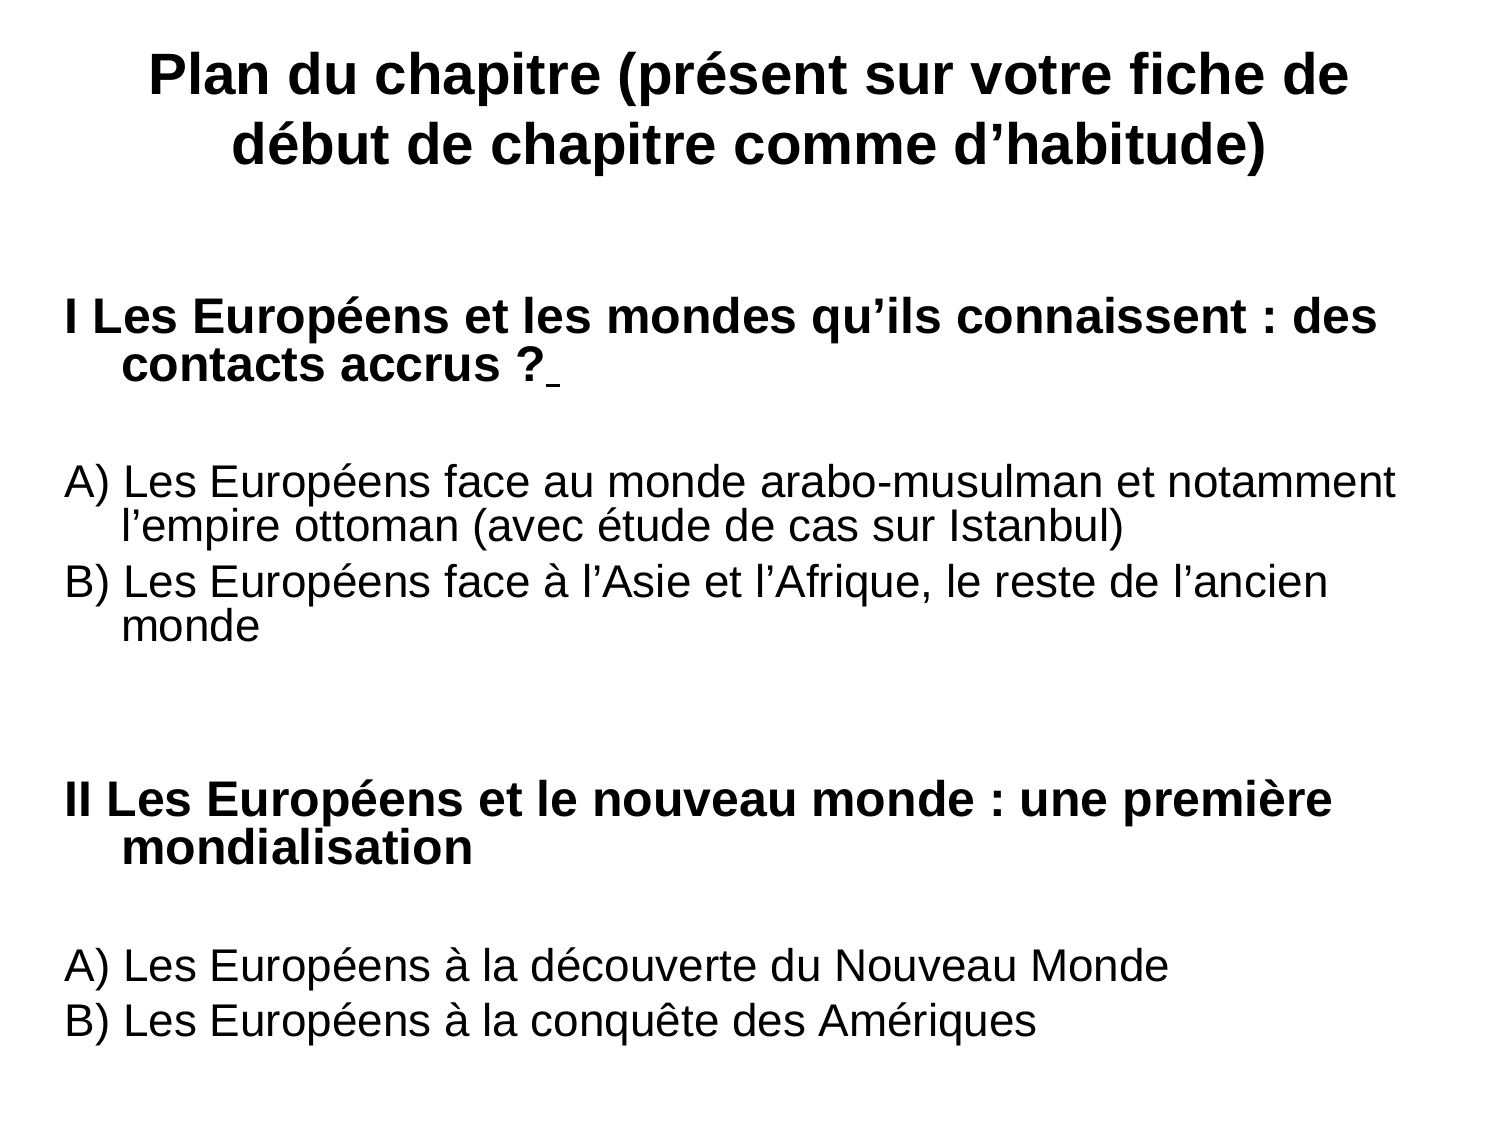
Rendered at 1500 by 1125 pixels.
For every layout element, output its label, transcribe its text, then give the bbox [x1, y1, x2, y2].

title Plan du chapitre (présent sur votre fiche de début de chapitre comme d’habitude) [75, 12, 1426, 201]
list I Les Européens et les mondes qu’ils connaissent : des contacts accrus ? A) Les Européens face au monde arabo-musulman et notamment l’empire ottoman (avec étude de cas sur Istanbul) B) Les Européens face à l’Asie et l’Afrique, le reste de l’ancien monde II Les Européens et le nouveau monde : une première mondialisation A) Les Européens à la découverte du Nouveau Monde B) Les Européens à la conquête des Amériques [50, 287, 1476, 1101]
